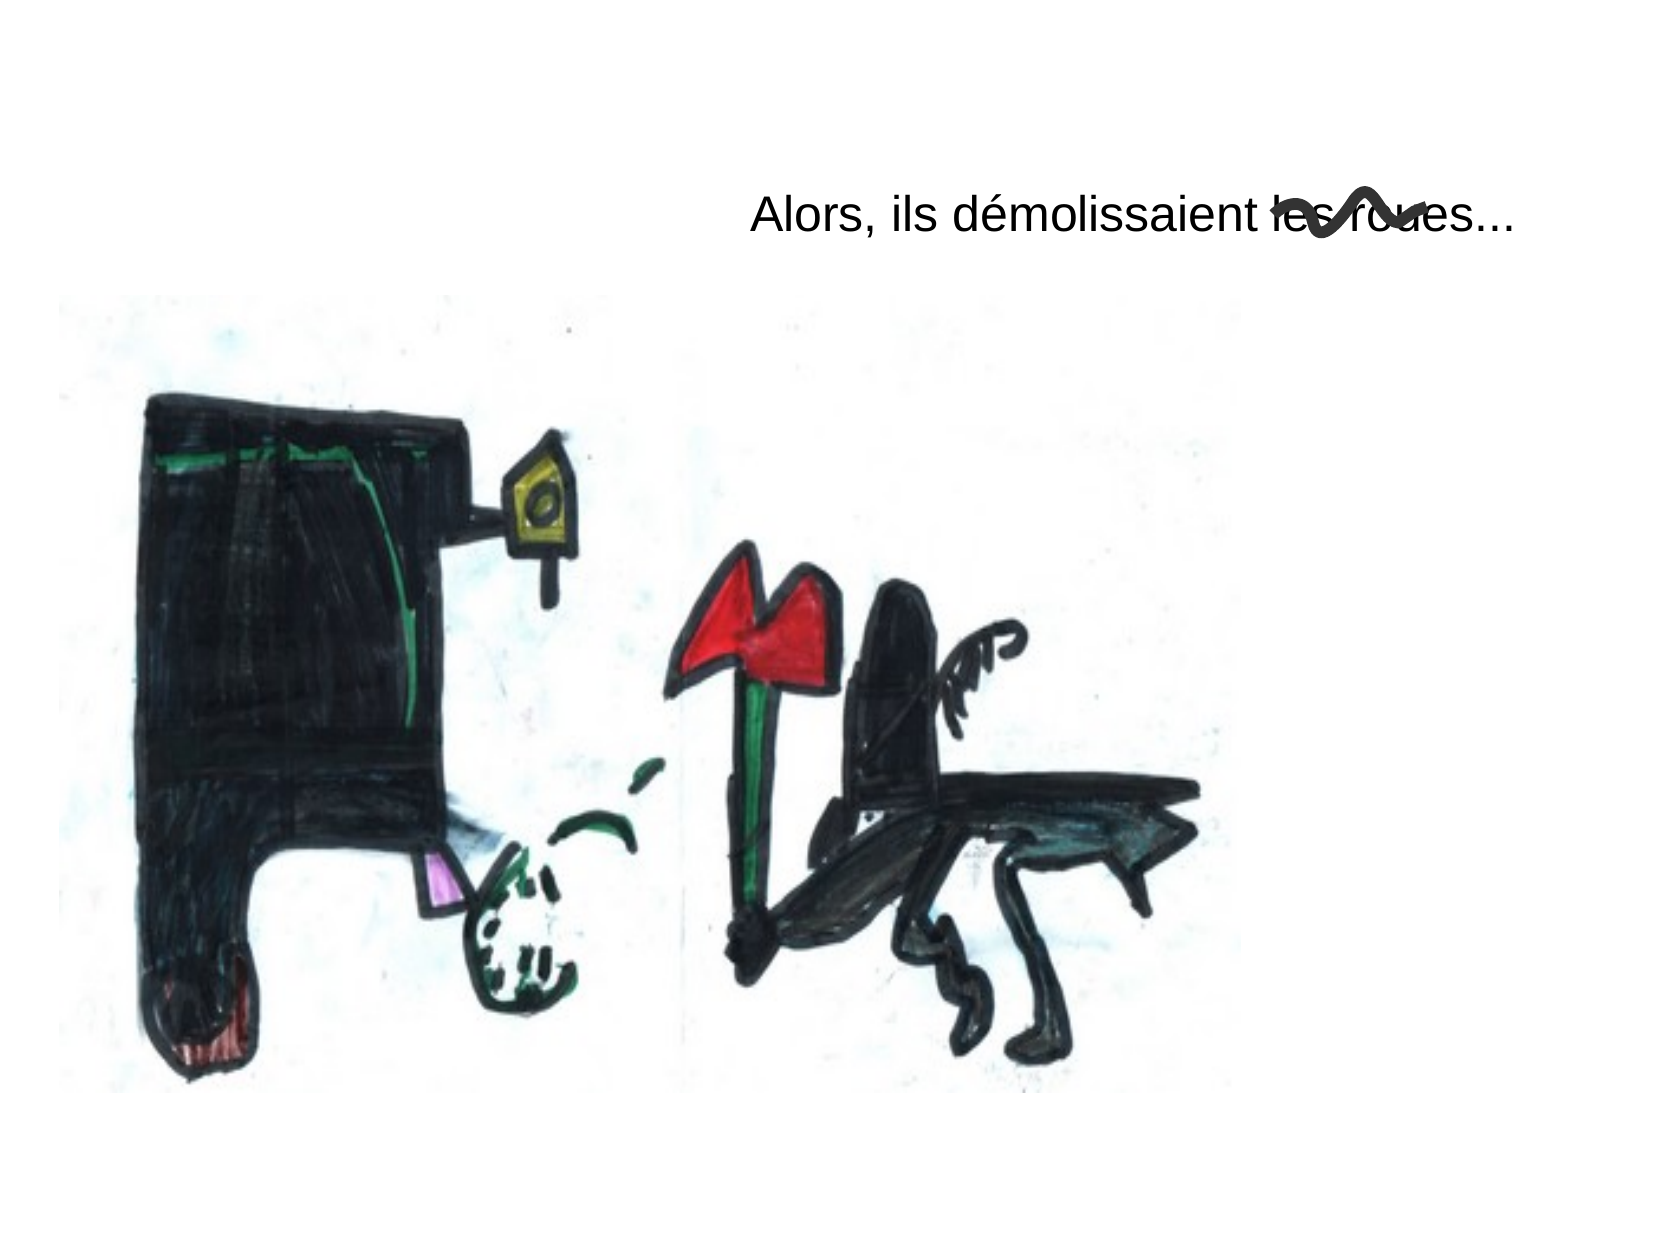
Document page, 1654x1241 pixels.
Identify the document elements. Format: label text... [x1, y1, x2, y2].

picture [59, 295, 1241, 1093]
text_box Alors, ils démolissaient les roues... [735, 179, 1532, 250]
